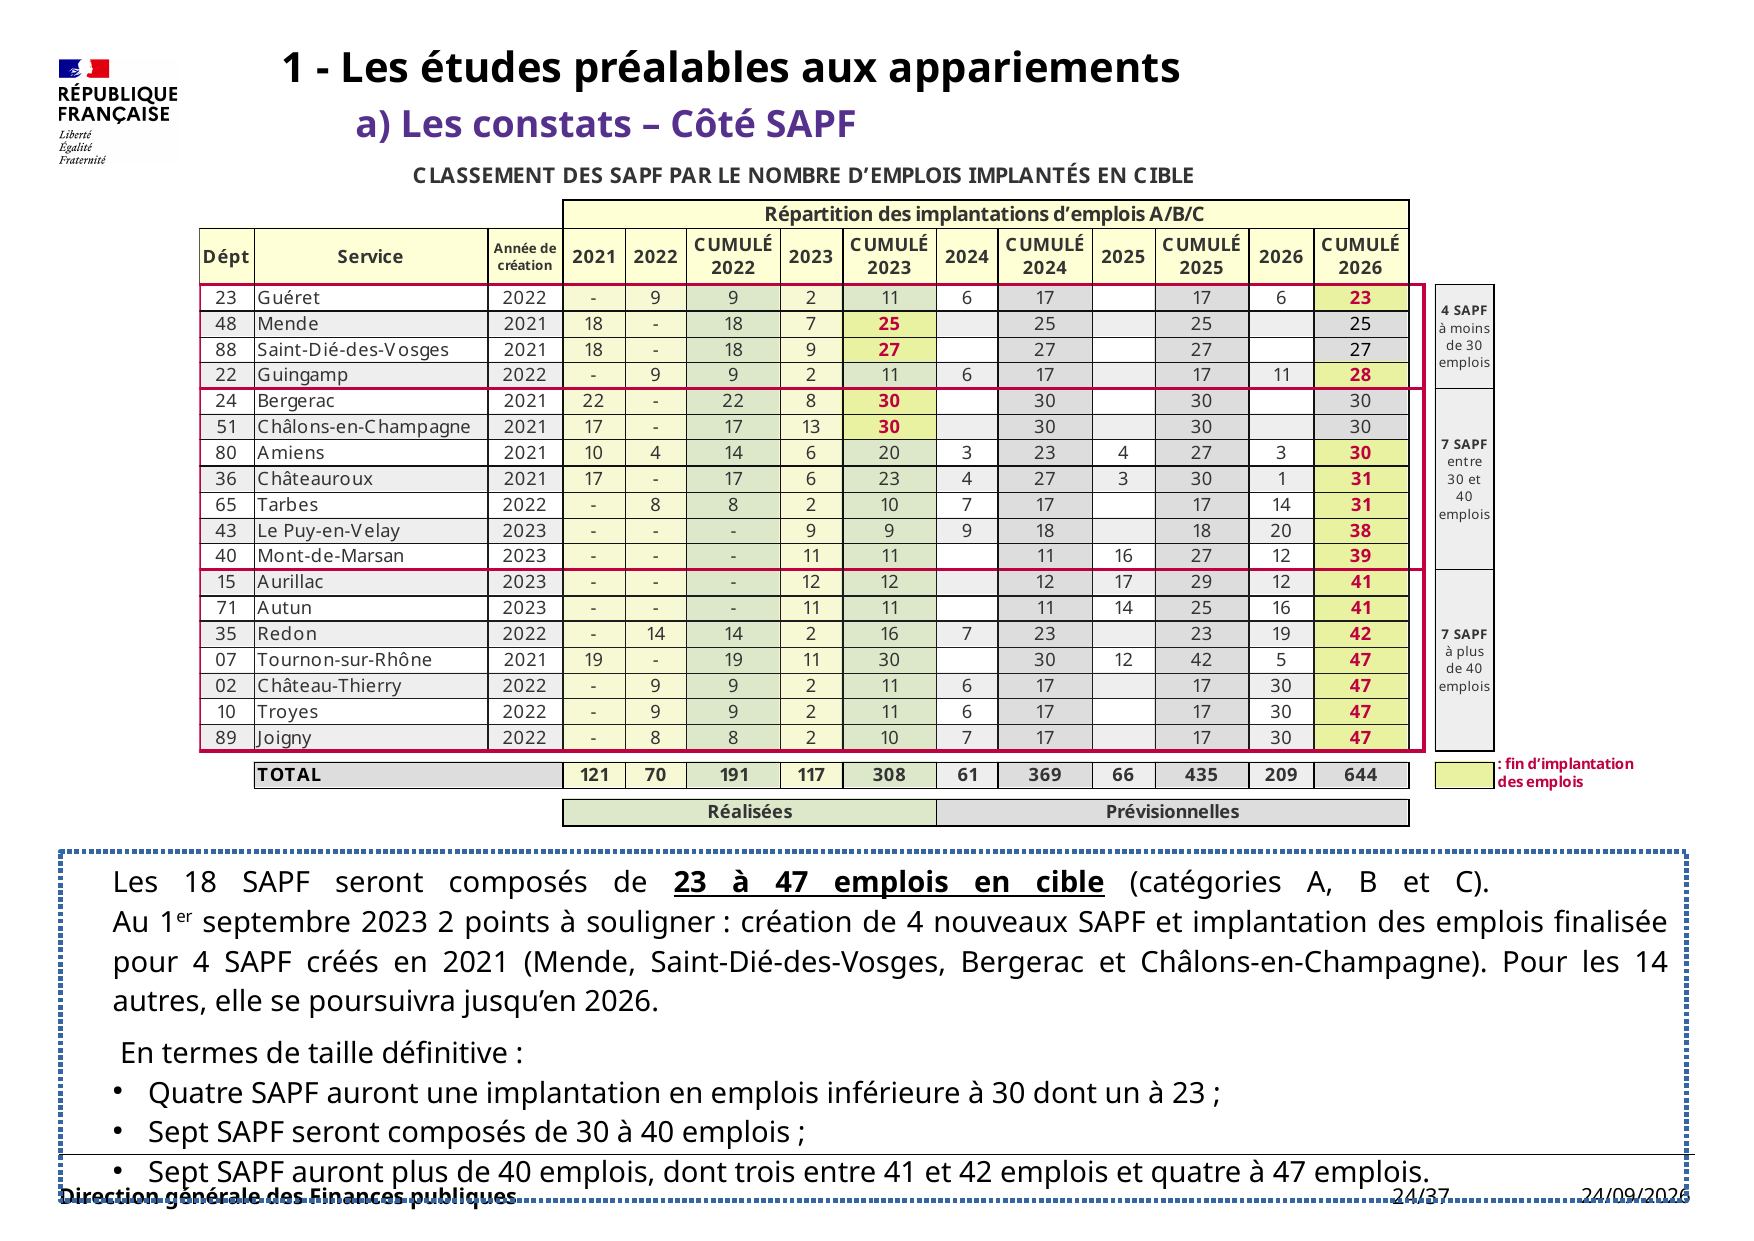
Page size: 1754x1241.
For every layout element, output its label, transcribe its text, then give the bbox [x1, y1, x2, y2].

picture [199, 162, 1657, 830]
text_box 1 - Les études préalables aux appariements [230, 30, 1707, 96]
picture [59, 59, 178, 164]
text_box a) Les constats – Côté SAPF [305, 90, 1085, 162]
text_box Les 18 SAPF seront composés de 23 à 47 emplois en cible (catégories A, B et C). Au 1er septembre 2023 2 points à souligner : création de 4 nouveaux SAPF et implantation des emplois finalisée pour 4 SAPF créés en 2021 (Mende, Saint-Dié-des-Vosges, Bergerac et Châlons-en-Champagne). Pour les 14 autres, elle se poursuivra jusqu’en 2026. En termes de taille définitive : Quatre SAPF auront une implantation en emplois inférieure à 30 dont un à 23 ; Sept SAPF seront composés de 30 à 40 emplois ; Sept SAPF auront plus de 40 emplois, dont trois entre 41 et 42 emplois et quatre à 47 emplois. [60, 851, 1687, 1168]
